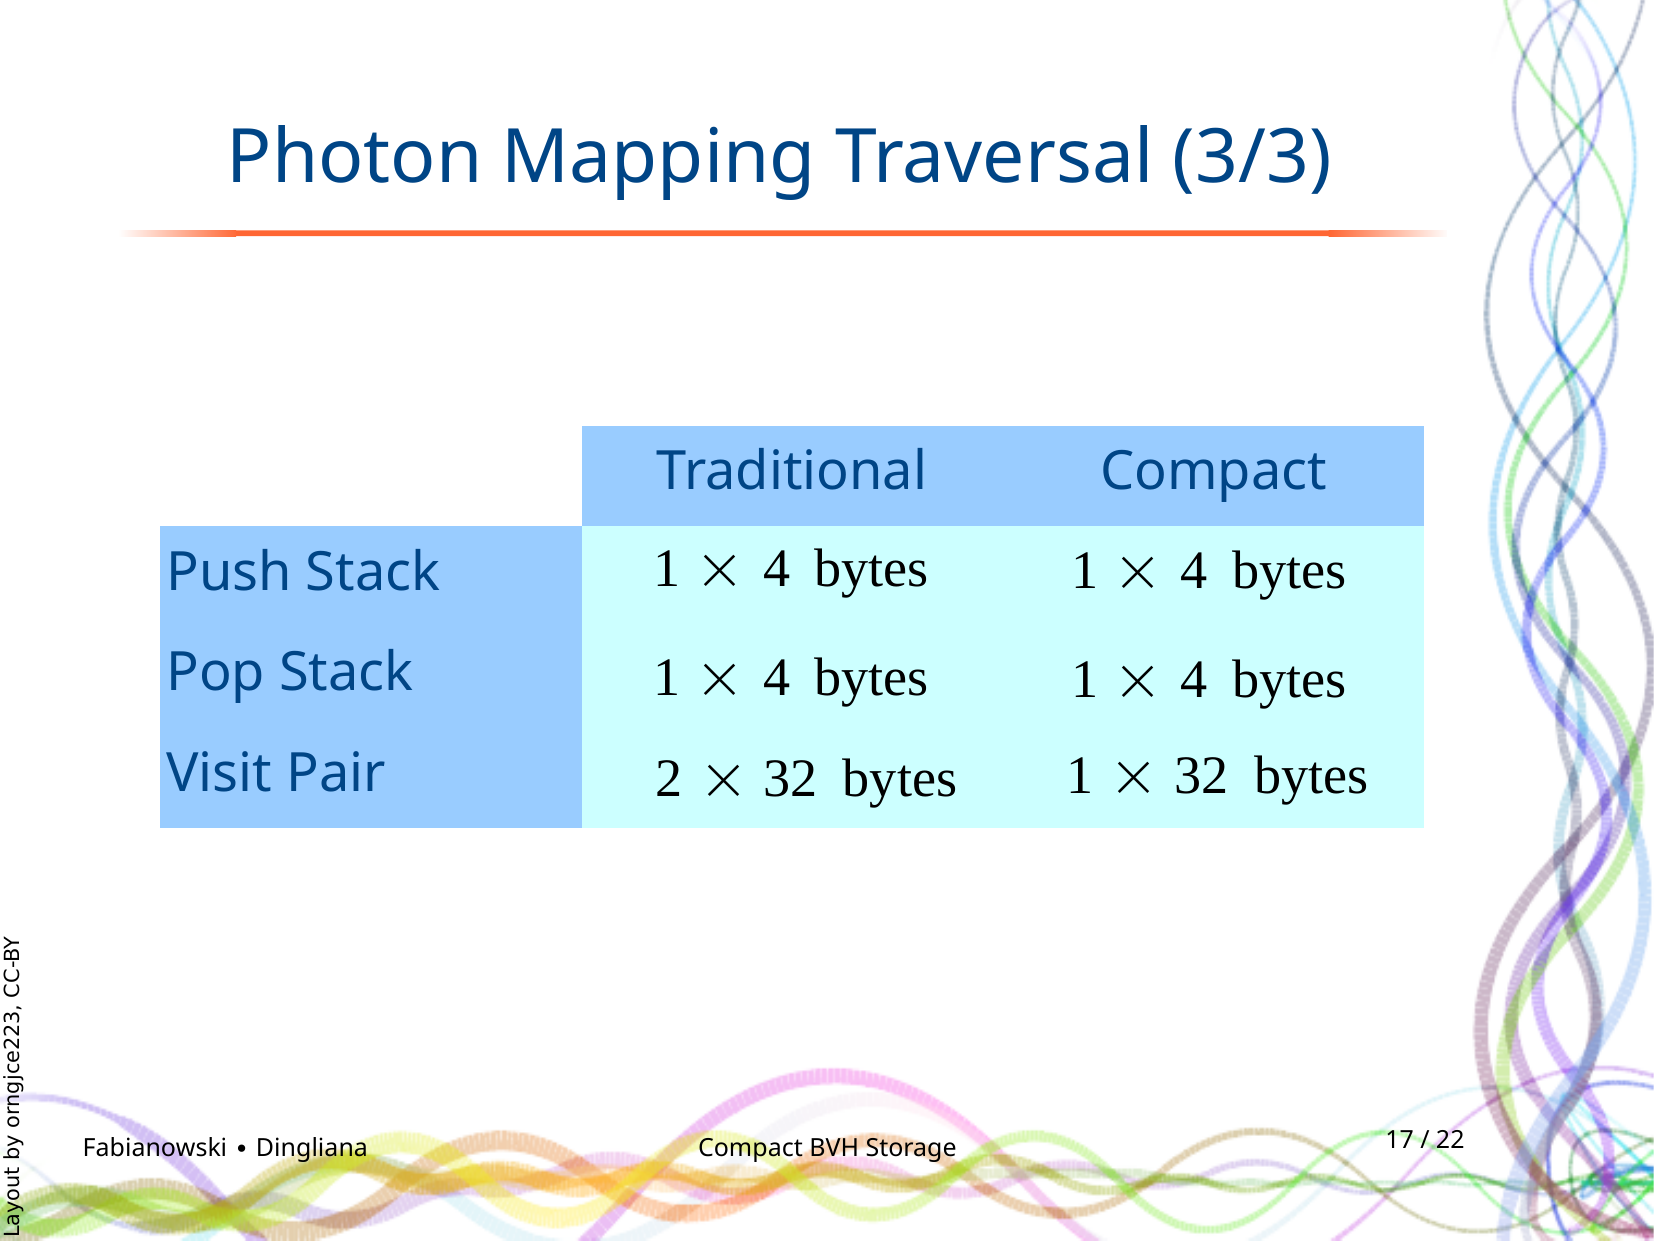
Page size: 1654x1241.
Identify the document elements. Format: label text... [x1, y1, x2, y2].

table_cell [582, 727, 1003, 828]
chart [1071, 540, 1354, 601]
chart [653, 647, 936, 708]
table_cell Visit Pair [160, 727, 582, 828]
table_cell [582, 526, 1003, 627]
picture [0, 0, 1654, 1241]
table_cell Push Stack [160, 526, 582, 627]
table_header [160, 426, 582, 526]
chart [1066, 745, 1375, 806]
table_cell [1003, 727, 1424, 828]
chart [1071, 649, 1354, 710]
table_cell [1003, 627, 1424, 727]
table_cell [1003, 526, 1424, 627]
chart [653, 747, 964, 808]
table_cell Pop Stack [160, 627, 582, 727]
title Photon Mapping Traversal (3/3) [82, 56, 1477, 250]
table_header Compact [1003, 426, 1424, 526]
table_cell [582, 627, 1003, 727]
chart [653, 537, 936, 598]
table_header Traditional [582, 426, 1003, 526]
text_box 17 / 22 [1346, 1122, 1477, 1153]
